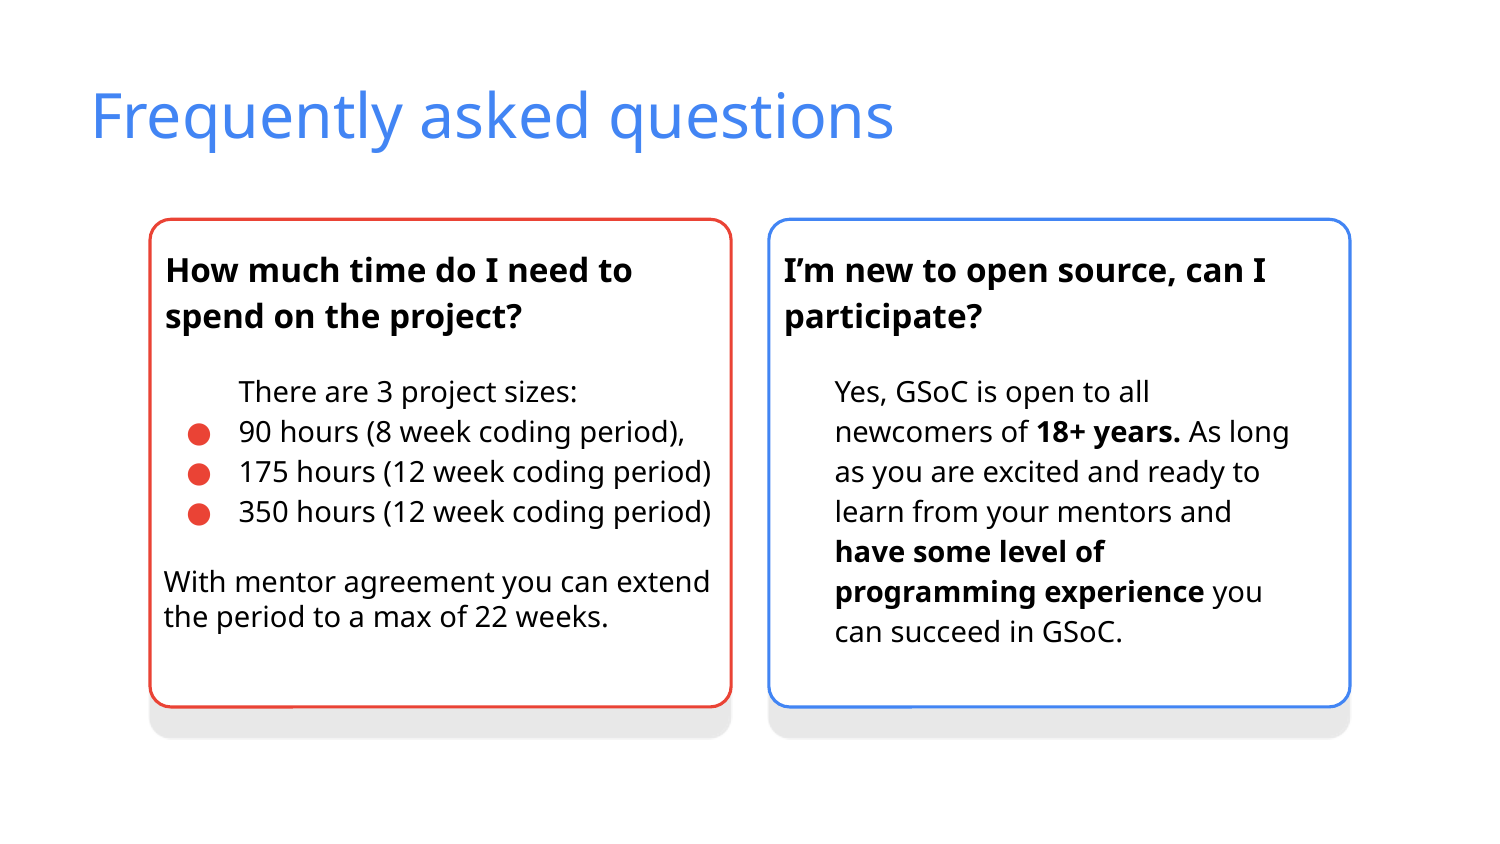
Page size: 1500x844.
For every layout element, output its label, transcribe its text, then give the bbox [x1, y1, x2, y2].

text_box Yes, GSoC is open to all newcomers of 18+ years. As long as you are excited and ready to learn from your mentors and have some level of programming experience you can succeed in GSoC. [819, 350, 1312, 664]
text_box How much time do I need to spend on the project? [150, 228, 732, 350]
text_box There are 3 project sizes: 90 hours (8 week coding period), 175 hours (12 week coding period) 350 hours (12 week coding period) With mentor agreement you can extend the period to a max of 22 weeks. [154, 219, 728, 228]
text_box There are 3 project sizes: 90 hours (8 week coding period), 175 hours (12 week coding period) 350 hours (12 week coding period) With mentor agreement you can extend the period to a max of 22 weeks. [150, 350, 732, 707]
title Frequently asked questions [75, 60, 1425, 137]
text_box I’m new to open source, can I participate? [768, 228, 1350, 350]
text_box [768, 350, 1351, 707]
text_box [772, 219, 1346, 228]
